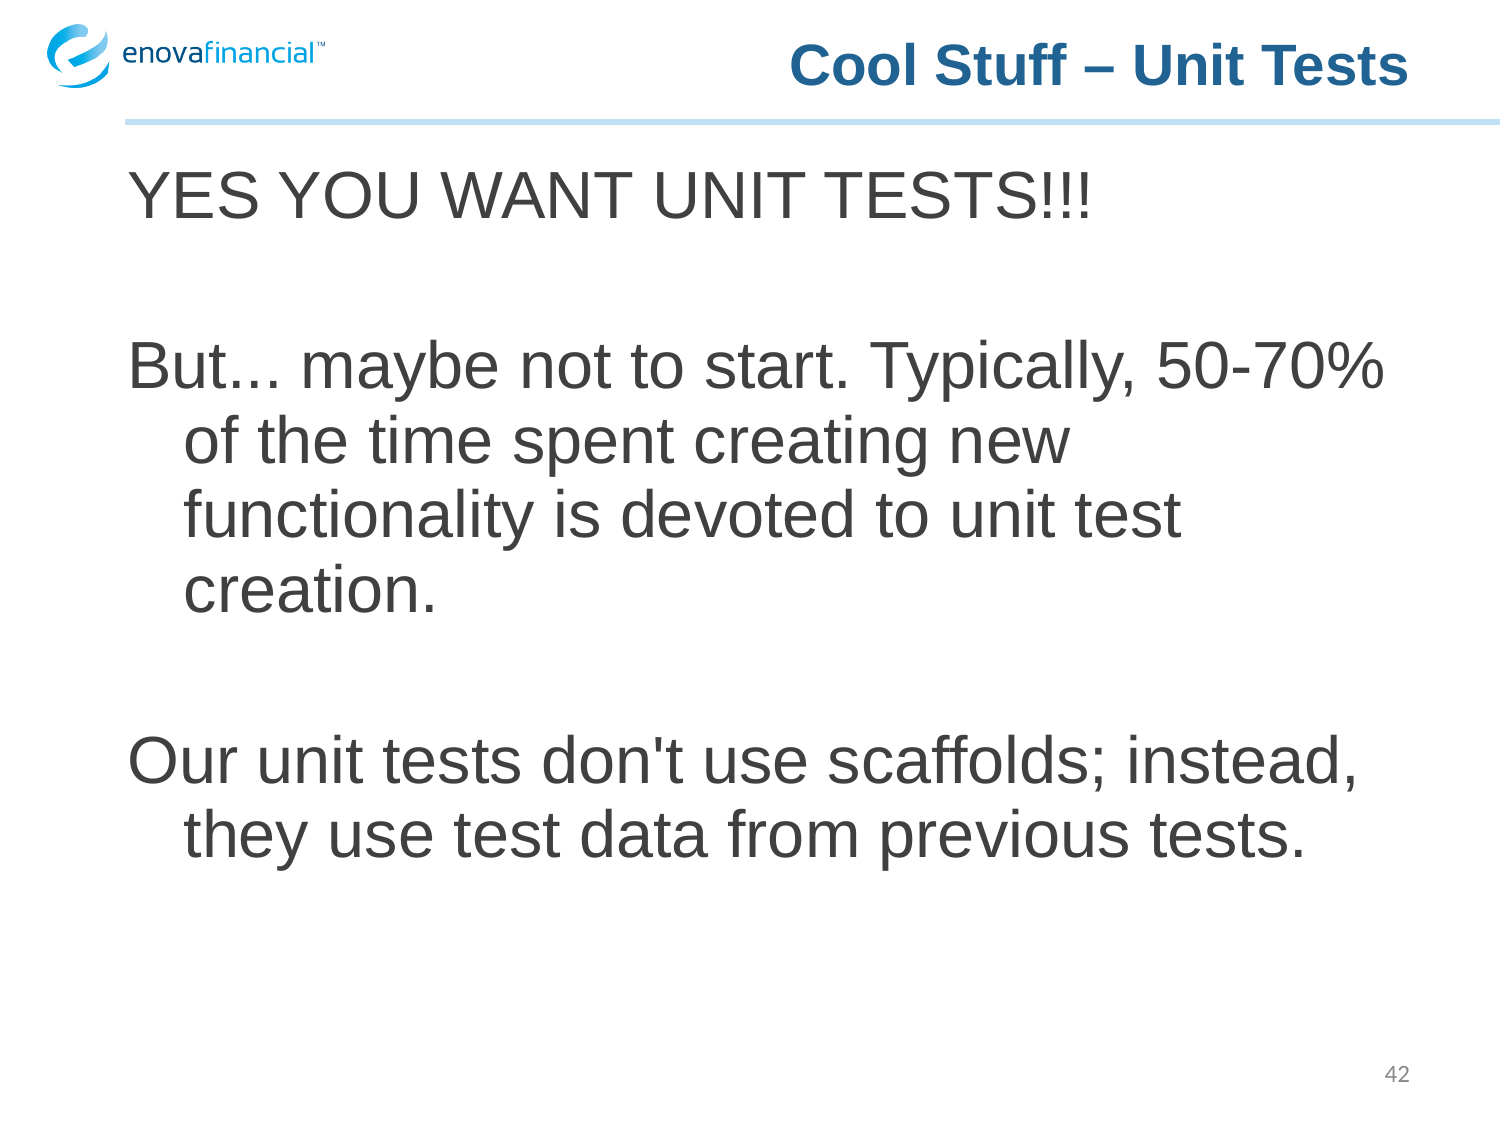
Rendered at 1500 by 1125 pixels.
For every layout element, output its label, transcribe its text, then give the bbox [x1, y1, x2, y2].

text_box 31 [1074, 1042, 1426, 1103]
picture [125, 119, 1500, 125]
list Cool Stuff – Unit Tests [337, 24, 1426, 113]
list YES YOU WANT UNIT TESTS!!! But... maybe not to start. Typically, 50-70% of the time spent creating new functionality is devoted to unit test creation. Our unit tests don't use scaffolds; instead, they use test data from previous tests. [112, 149, 1426, 1051]
picture [47, 24, 325, 88]
